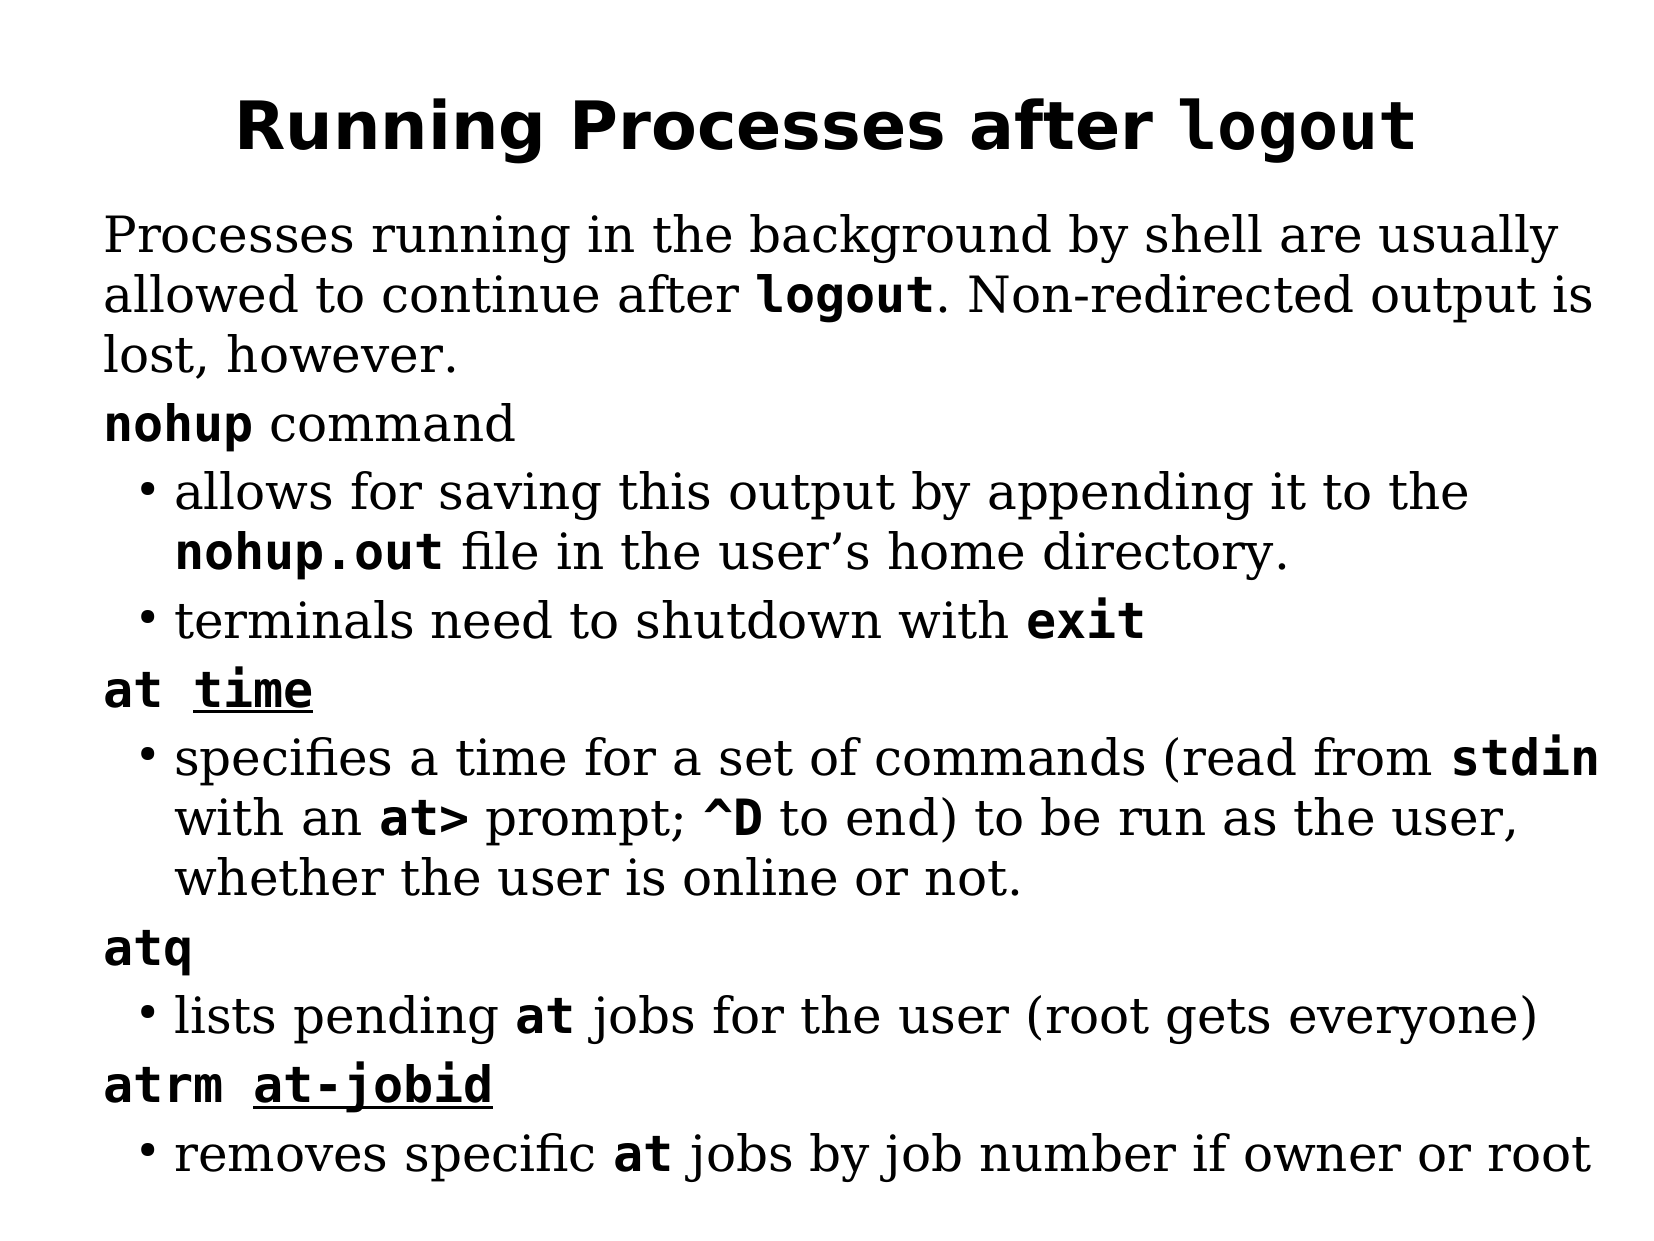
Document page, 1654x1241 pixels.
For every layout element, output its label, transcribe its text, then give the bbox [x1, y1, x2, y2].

title Running Processes after logout [123, 68, 1530, 178]
list Processes running in the background by shell are usually allowed to continue after logout. Non-redirected output is lost, however. nohup command allows for saving this output by appending it to the nohup.out file in the user’s home directory. terminals need to shutdown with exit at time specifies a time for a set of commands (read from stdin with an at> prompt; ^D to end) to be run as the user, whether the user is online or not. atq lists pending at jobs for the user (root gets everyone) atrm at-jobid removes specific at jobs by job number if owner or root [88, 194, 1625, 1189]
